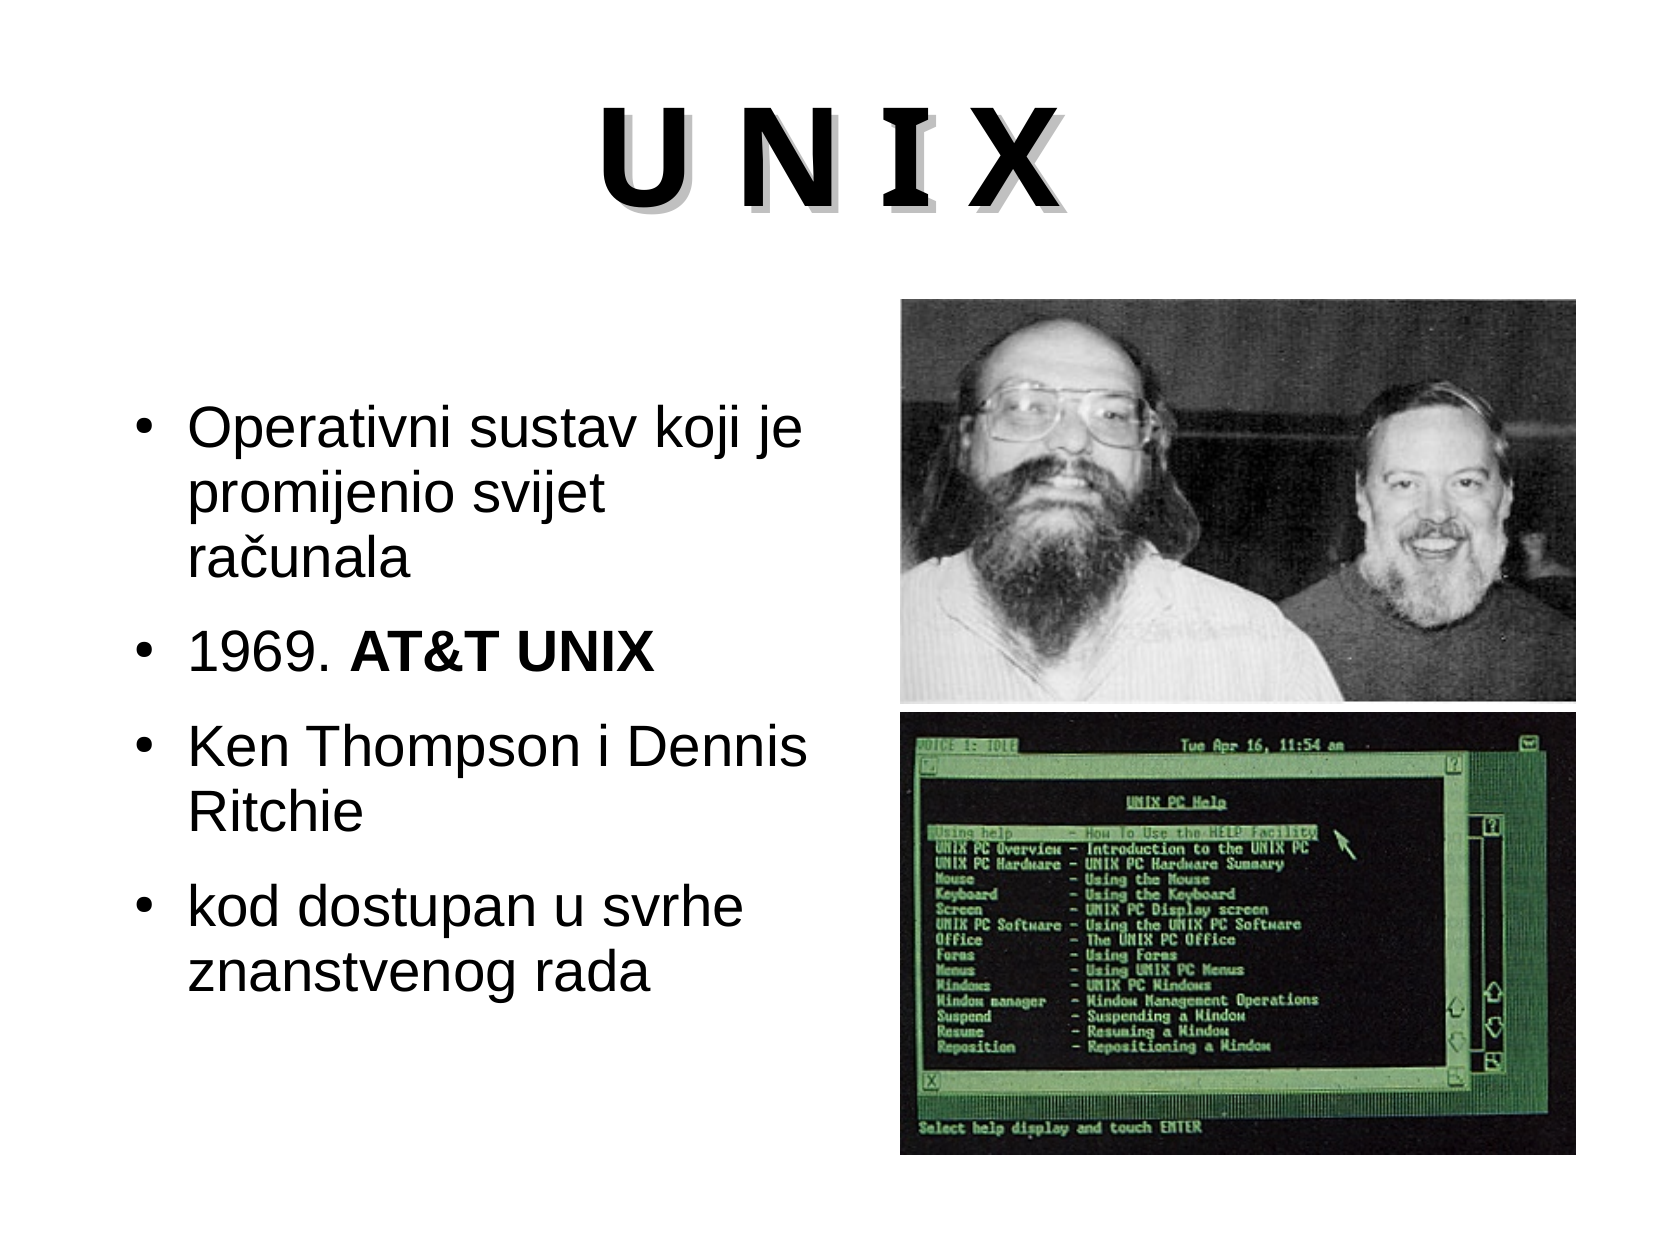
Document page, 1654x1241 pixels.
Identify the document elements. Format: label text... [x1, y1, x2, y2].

title U N I X [82, 49, 1571, 257]
list Operativni sustav koji je promijenio svijet računala 1969. AT&T UNIX Ken Thompson i Dennis Ritchie kod dostupan u svrhe znanstvenog rada [116, 300, 826, 1163]
picture [900, 712, 1576, 1155]
picture [900, 299, 1576, 704]
